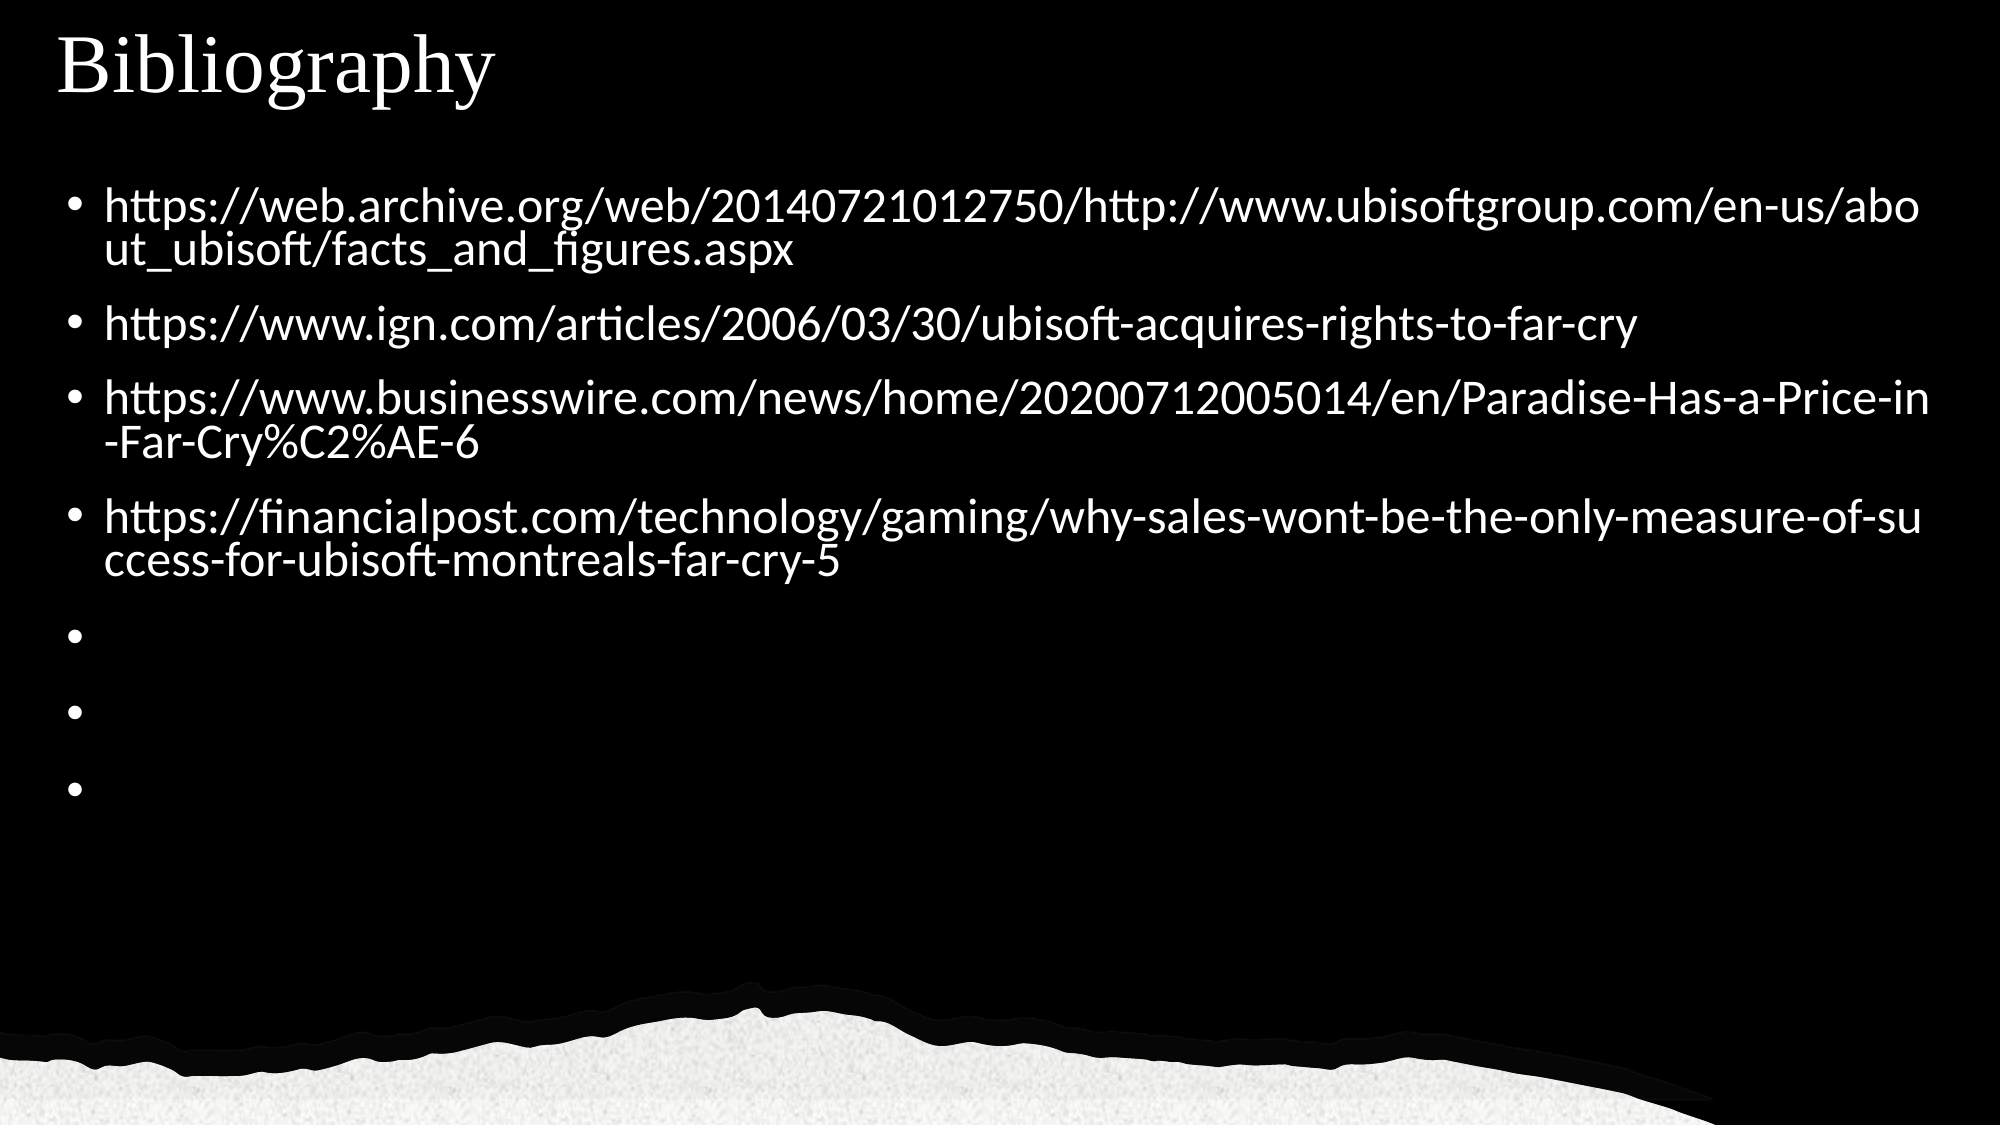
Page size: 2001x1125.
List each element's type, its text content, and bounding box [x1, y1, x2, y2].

text_box [0, 0, 2000, 1125]
title Bibliography [41, 12, 1476, 230]
list https://web.archive.org/web/20140721012750/http://www.ubisoftgroup.com/en-us/about_ubisoft/facts_and_figures.aspx https://www.ign.com/articles/2006/03/30/ubisoft-acquires-rights-to-far-cry https://www.businesswire.com/news/home/20200712005014/en/Paradise-Has-a-Price-in-Far-Cry%C2%AE-6 https://financialpost.com/technology/gaming/why-sales-wont-be-the-only-measure-of-success-for-ubisoft-montreals-far-cry-5 [51, 171, 1956, 838]
